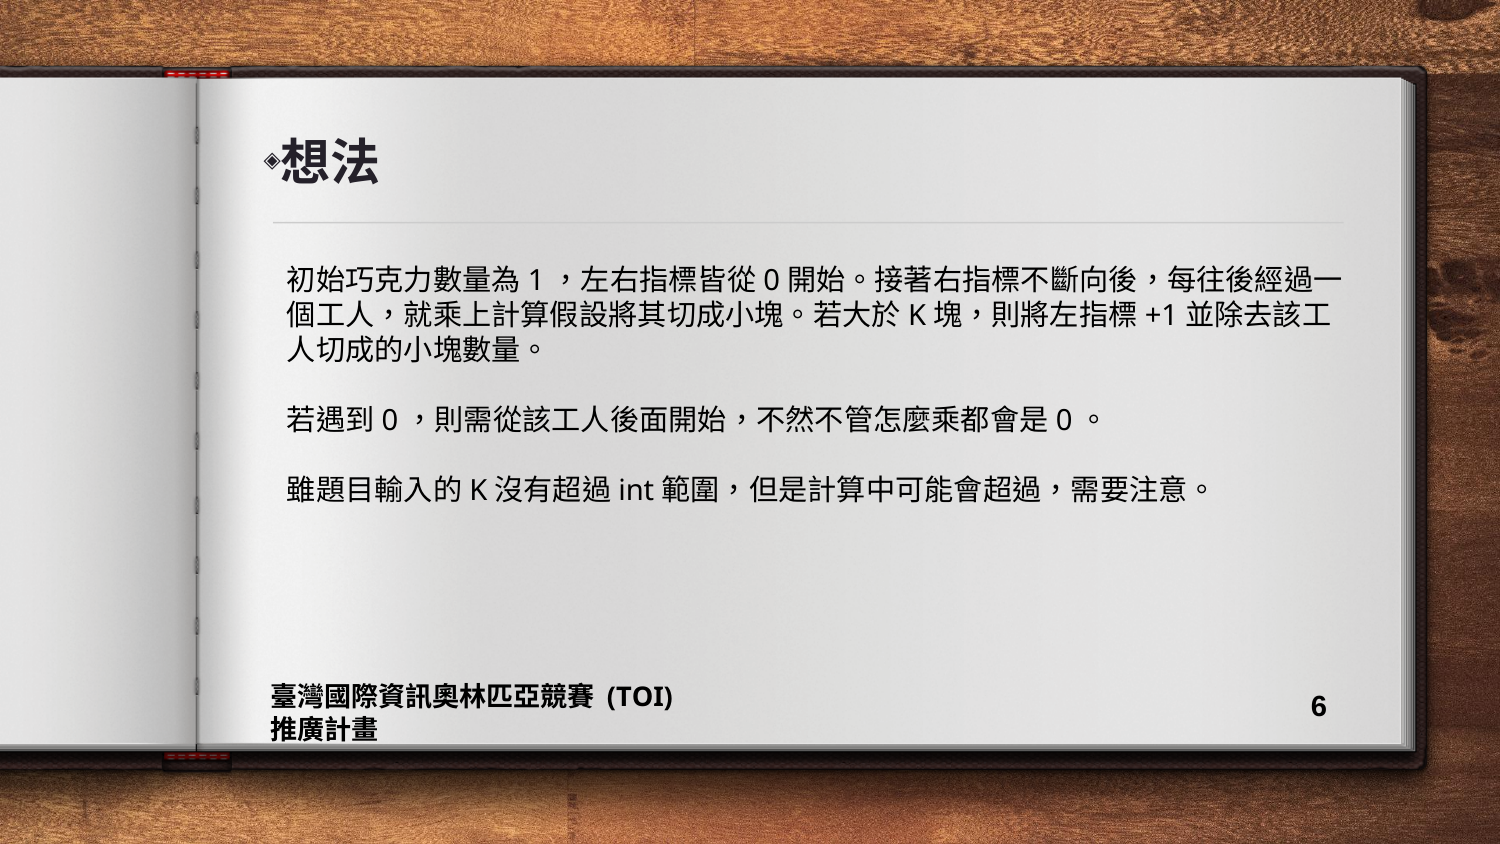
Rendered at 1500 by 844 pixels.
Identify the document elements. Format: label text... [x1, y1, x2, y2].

text_box 6 [1295, 672, 1386, 737]
text_box 初始巧克力數量為1，左右指標皆從0開始。接著右指標不斷向後，每往後經過一個工人，就乘上計算假設將其切成小塊。若大於K塊，則將左指標+1並除去該工人切成的小塊數量。 若遇到0，則需從該工人後面開始，不然不管怎麼乘都會是0。 雖題目輸入的K沒有超過int範圍，但是計算中可能會超過，需要注意。 [271, 253, 1369, 517]
text_box 想法 [248, 115, 1190, 205]
